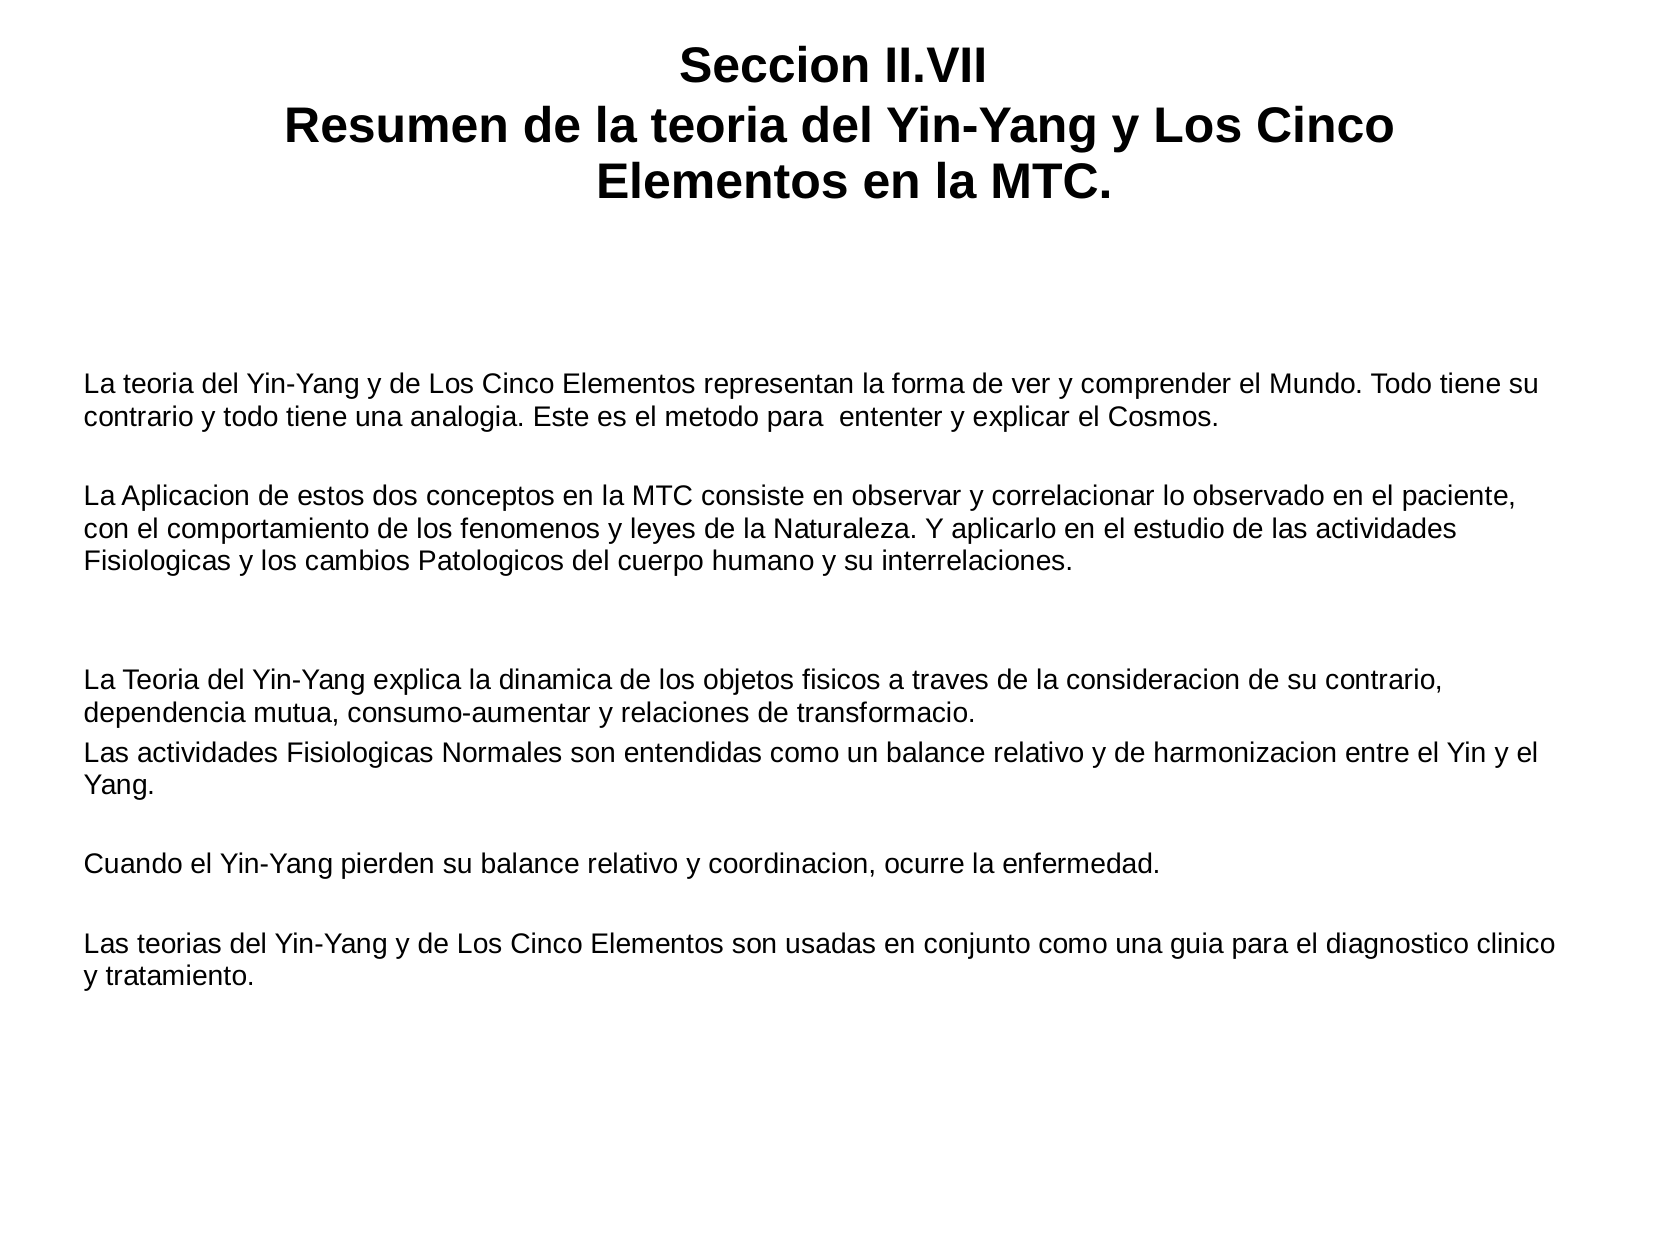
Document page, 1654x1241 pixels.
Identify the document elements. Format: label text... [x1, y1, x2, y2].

title Seccion II.VII Resumen de la teoria del Yin-Yang y Los Cinco Elementos en la MTC. [82, 21, 1571, 285]
chart [82, 290, 1567, 1107]
